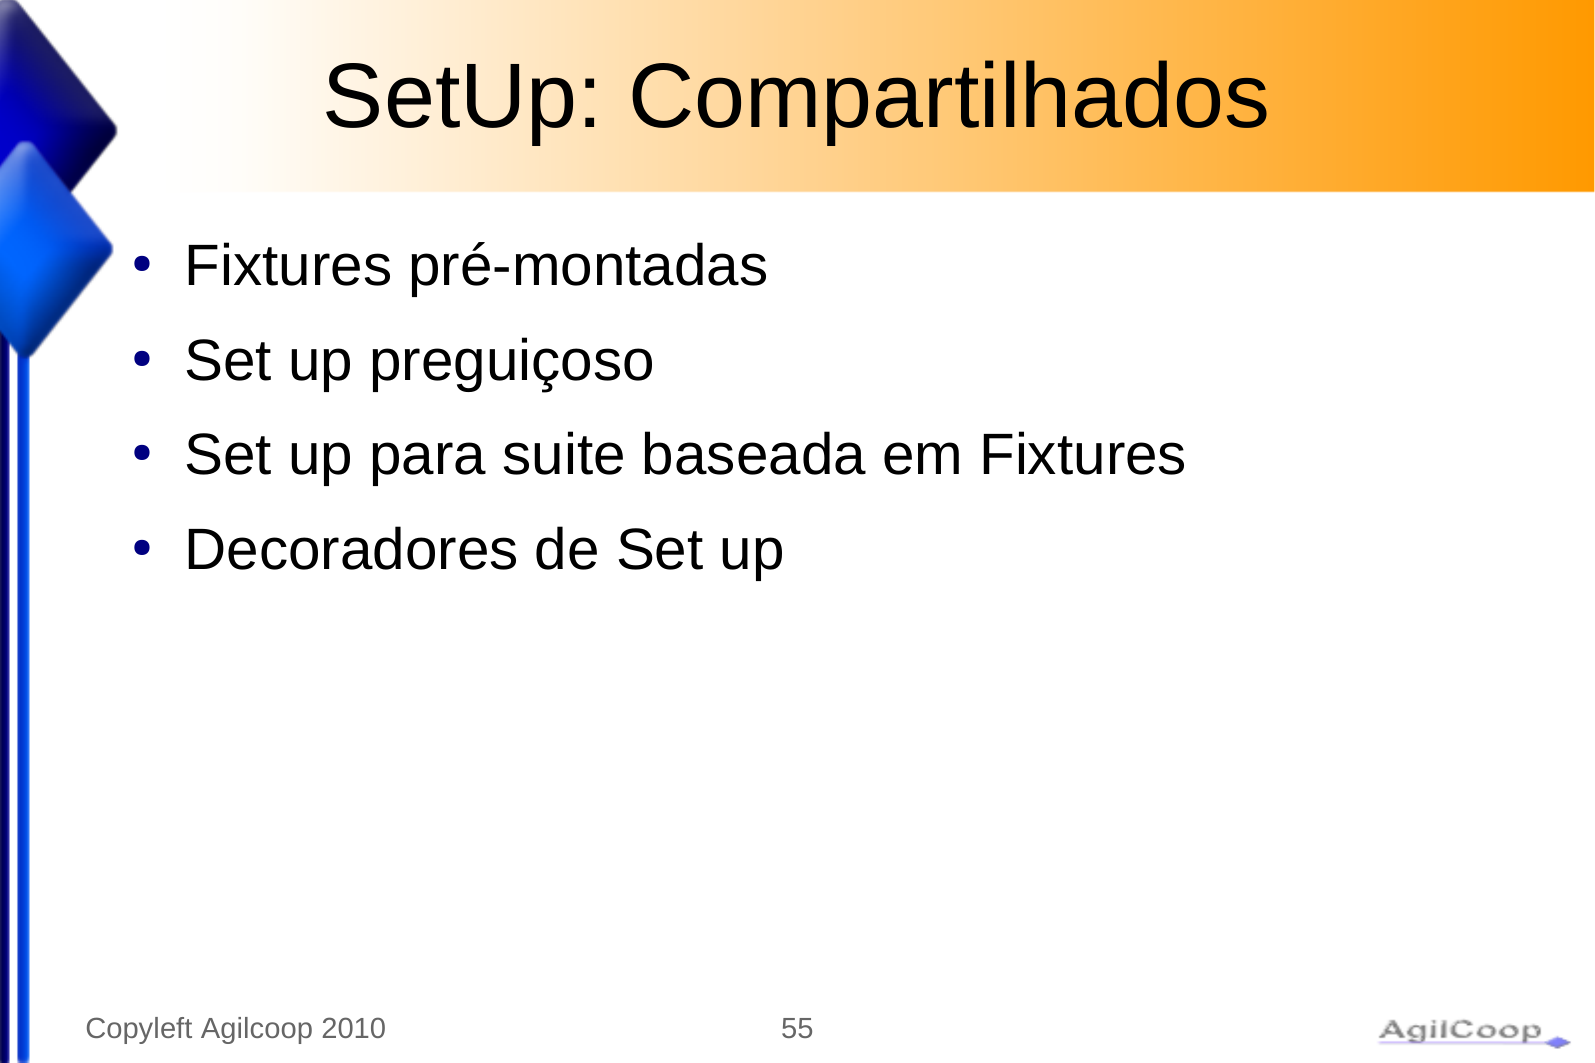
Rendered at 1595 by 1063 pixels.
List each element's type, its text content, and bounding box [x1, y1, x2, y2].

list Fixtures pré-montadas Set up preguiçoso Set up para suite baseada em Fixtures Decoradores de Set up [113, 232, 1549, 962]
picture [0, 0, 1595, 1063]
title SetUp: Compartilhados [79, 6, 1515, 185]
